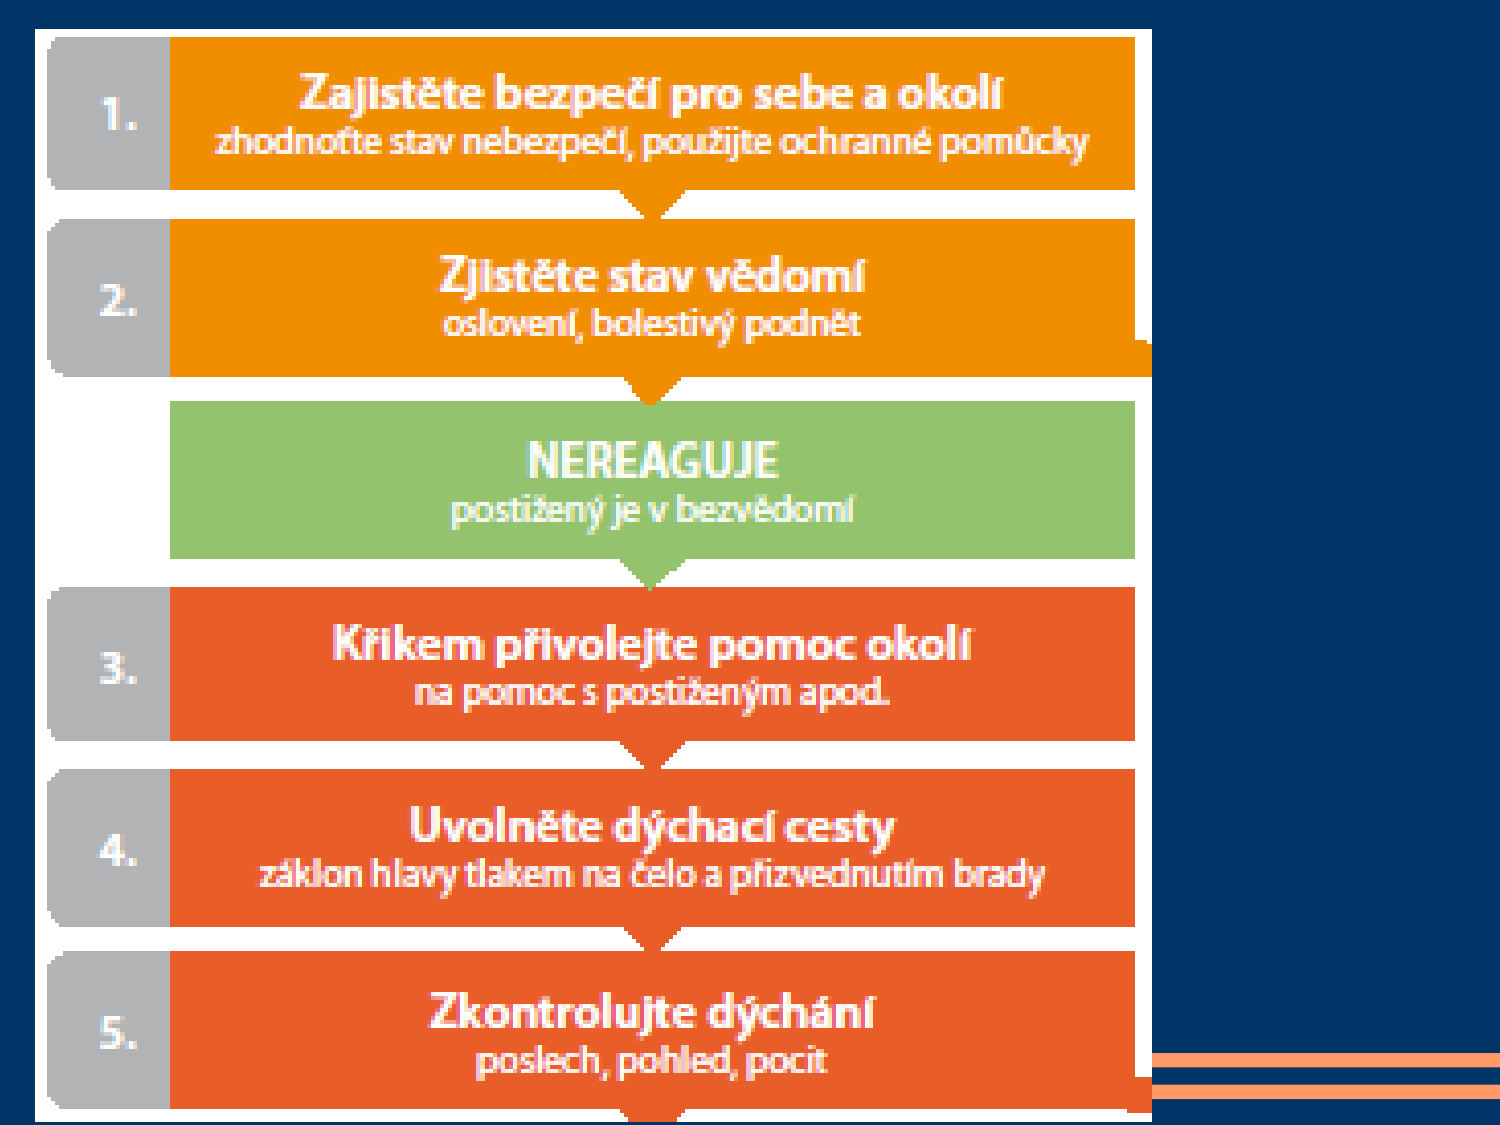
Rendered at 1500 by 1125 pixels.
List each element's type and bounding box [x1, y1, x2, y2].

picture [35, 29, 1152, 1122]
